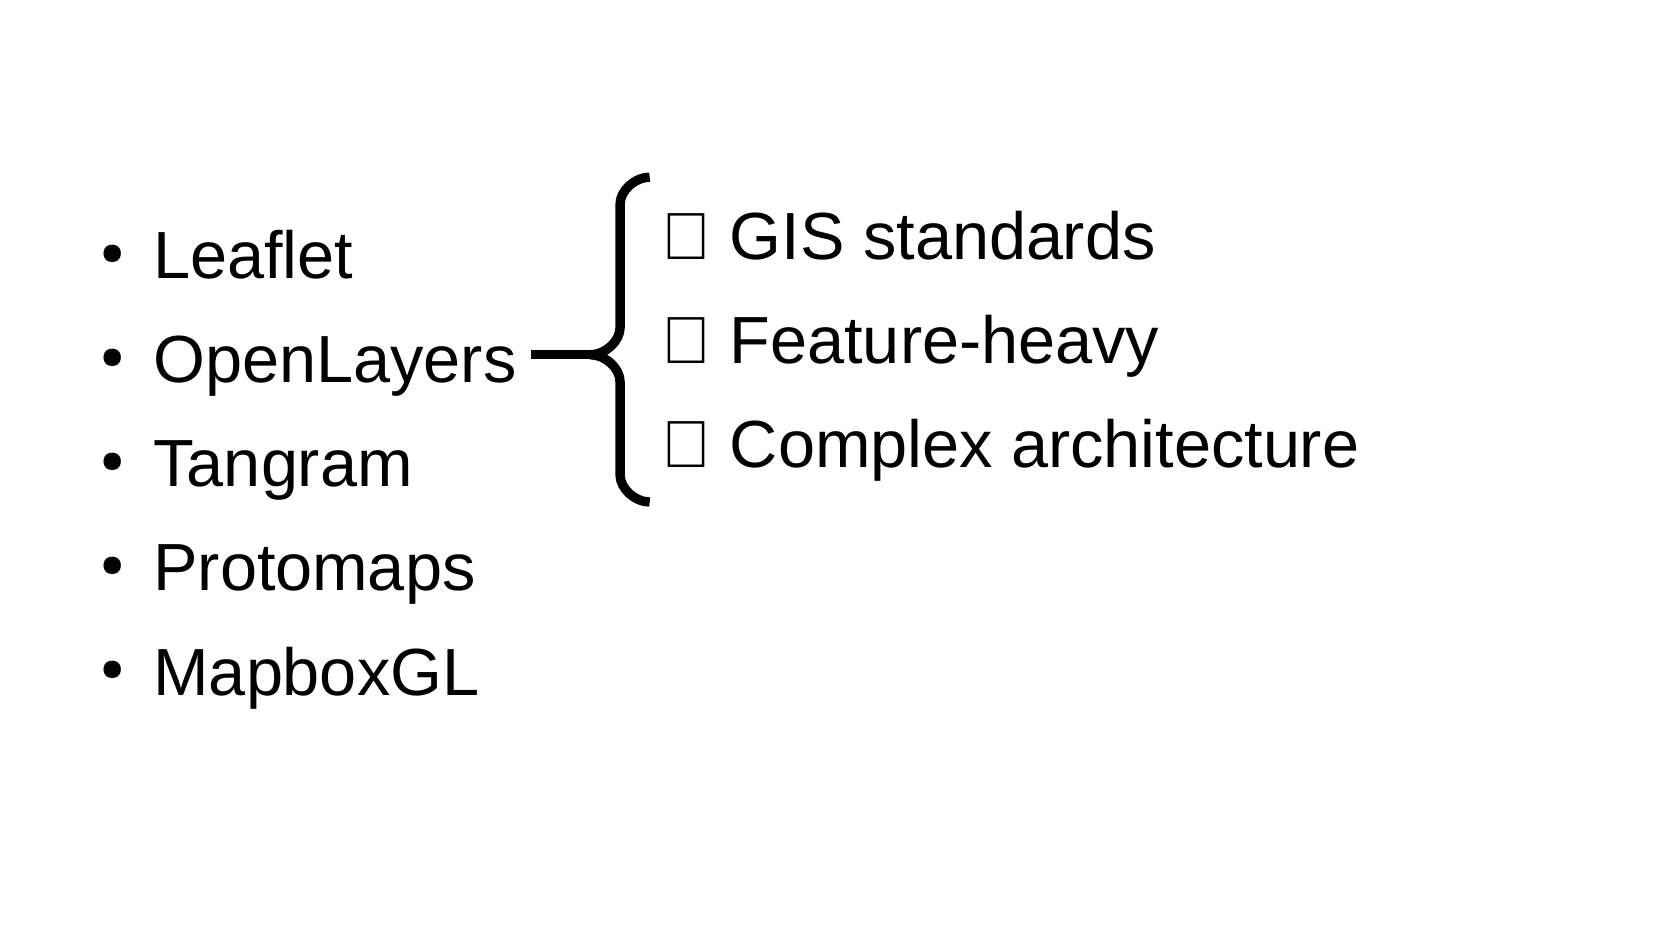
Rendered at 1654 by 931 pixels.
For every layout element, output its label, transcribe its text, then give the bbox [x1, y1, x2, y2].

list ✅ GIS standards ✅ Feature-heavy ❌ Complex architecture [661, 198, 1565, 739]
list Leaflet OpenLayers Tangram Protomaps MapboxGL [82, 217, 809, 758]
